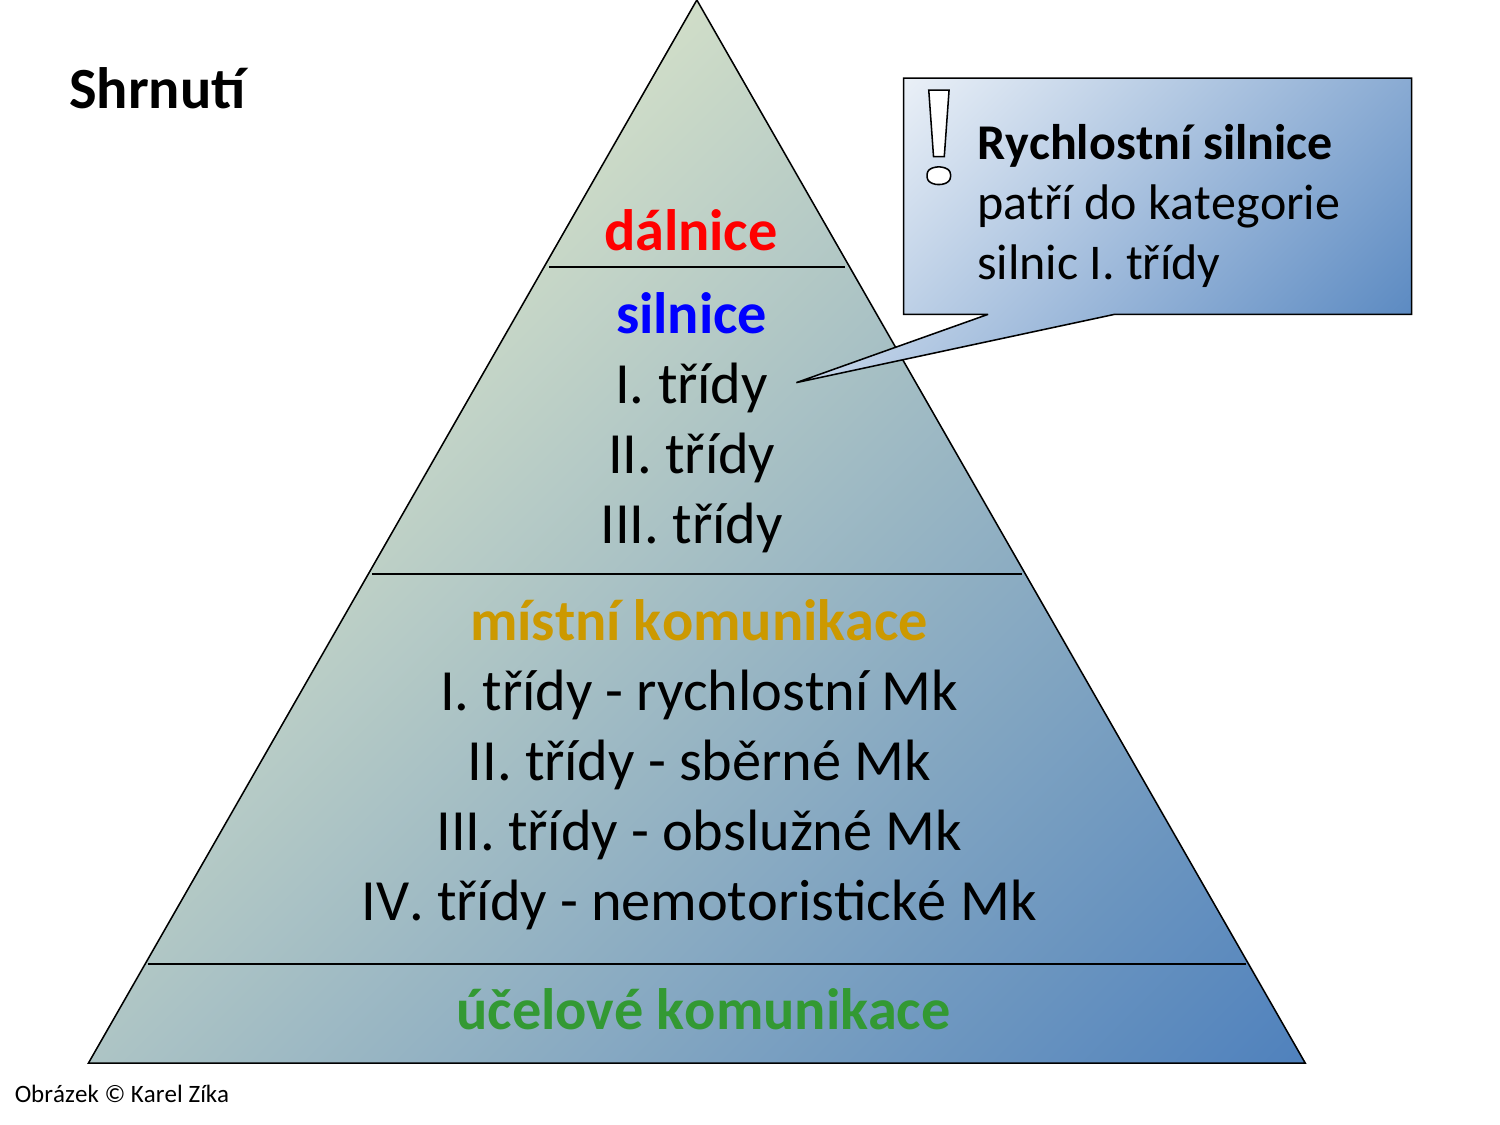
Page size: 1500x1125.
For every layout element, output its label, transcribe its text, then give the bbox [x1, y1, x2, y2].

text_box [88, 744, 1306, 1064]
text_box silnice I. třídy II. třídy III. třídy [510, 267, 873, 563]
text_box účelové komunikace [441, 964, 966, 1050]
text_box ! [928, 90, 950, 157]
text_box [810, 197, 850, 267]
text_box dálnice [572, 184, 810, 267]
text_box [368, 78, 1412, 574]
text_box Rychlostní silnice patří do kategorie silnic I. třídy [962, 101, 1400, 298]
text_box místní komunikace I. třídy - rychlostní Mk II. třídy - sběrné Mk III. třídy - obslužné Mk IV. třídy - nemotoristické Mk [271, 574, 1127, 940]
text_box [591, 0, 803, 184]
text_box Obrázek © Karel Zíka [0, 1070, 245, 1116]
text_box Shrnutí [54, 42, 261, 129]
text_box [544, 218, 572, 267]
text_box ! [927, 166, 951, 185]
